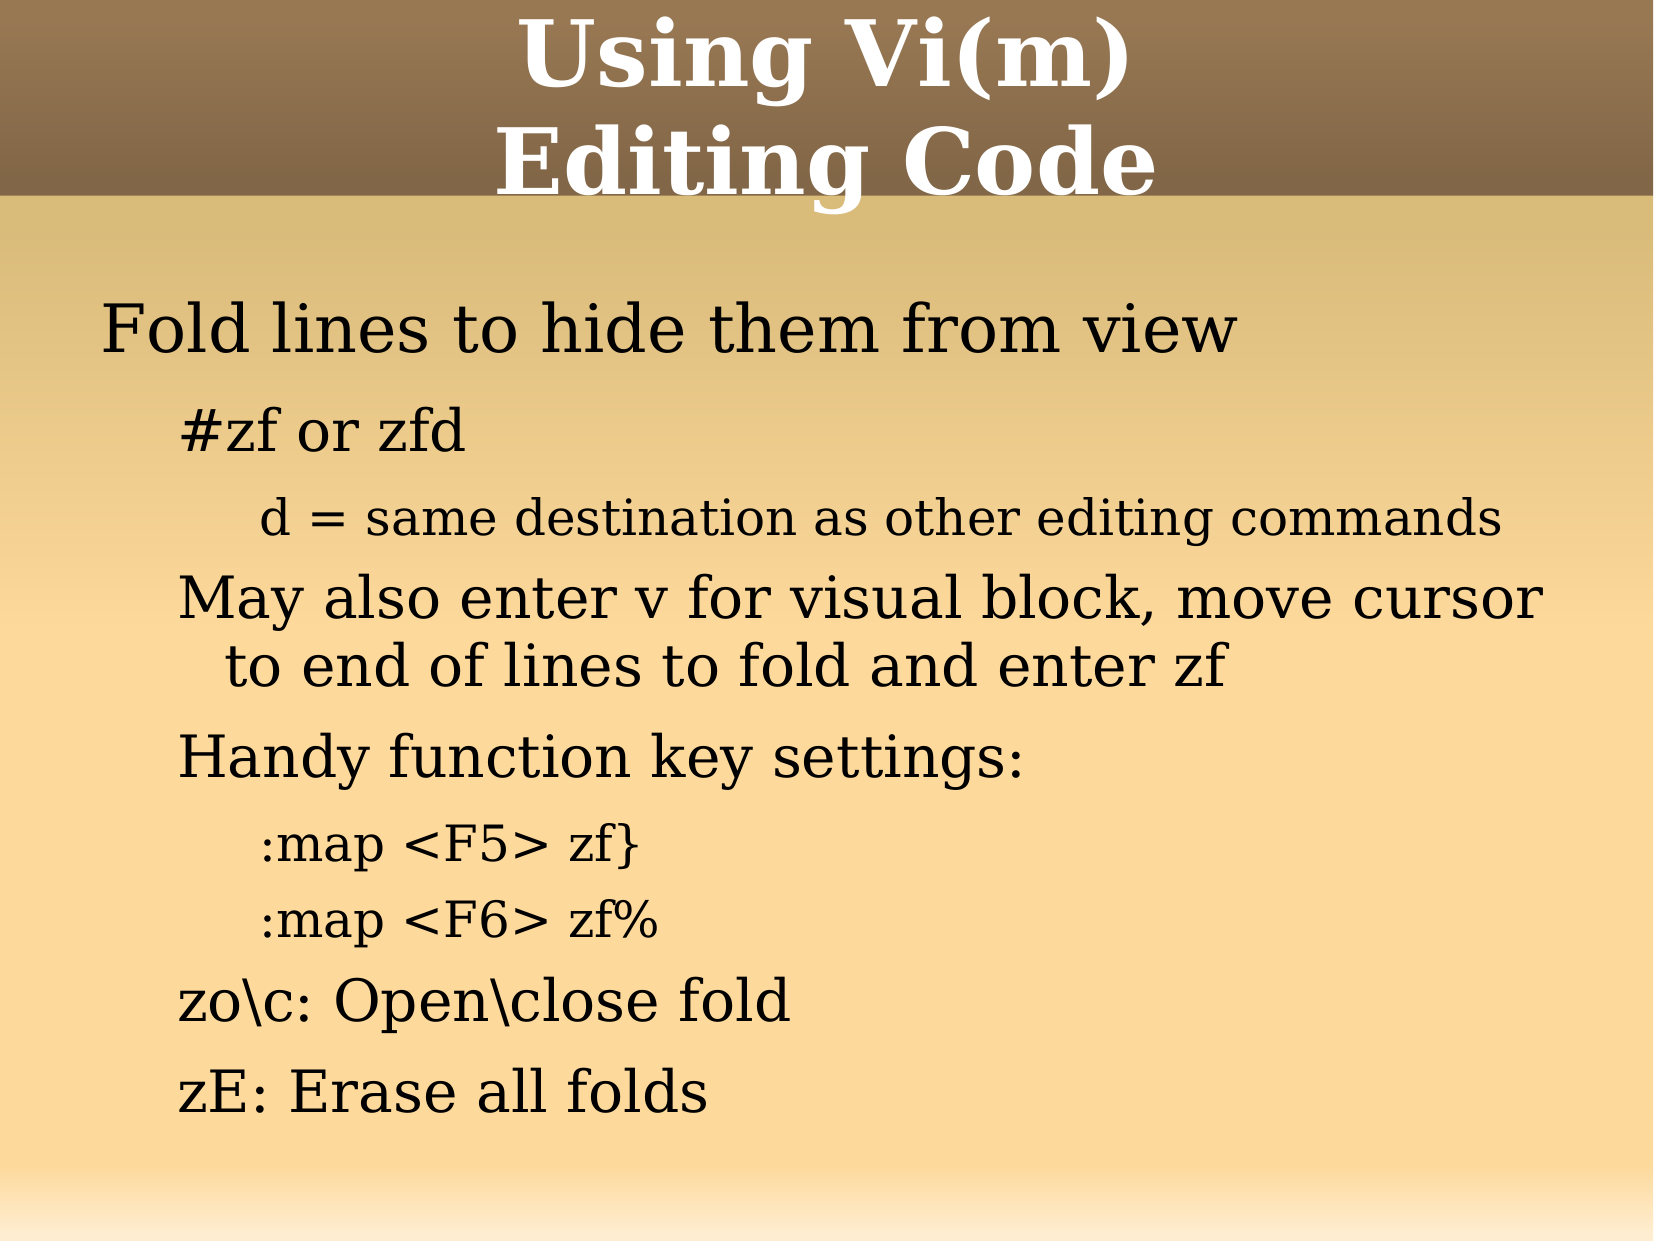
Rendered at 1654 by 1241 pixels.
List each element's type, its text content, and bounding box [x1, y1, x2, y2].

title Using Vi(m) Editing Code [82, 0, 1571, 217]
list Fold lines to hide them from view #zf or zfd d = same destination as other editing commands May also enter v for visual block, move cursor to end of lines to fold and enter zf Handy function key settings: :map <F5> zf} :map <F6> zf% zo\c: Open\close fold zE: Erase all folds [82, 290, 1571, 1127]
picture [0, 0, 1654, 1241]
